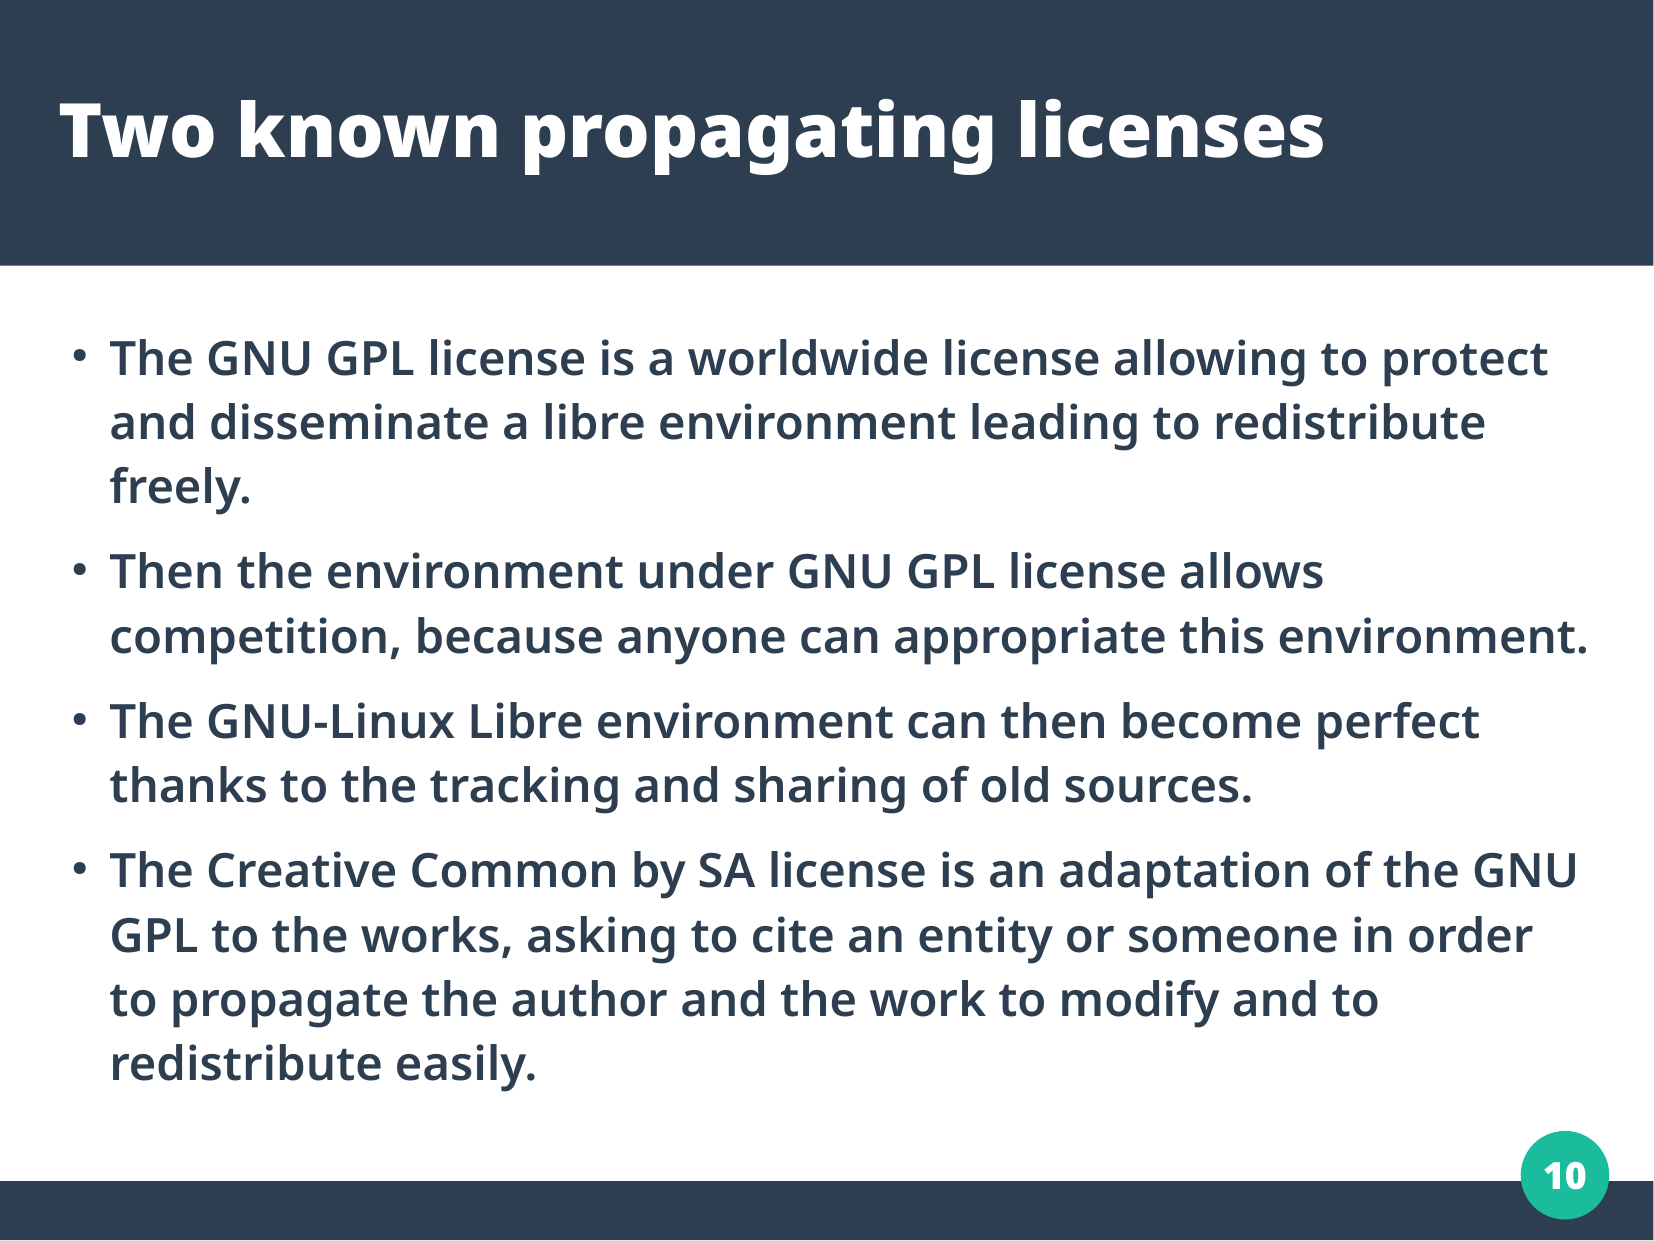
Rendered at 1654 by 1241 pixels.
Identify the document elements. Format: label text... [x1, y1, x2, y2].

list The GNU GPL license is a worldwide license allowing to protect and disseminate a libre environment leading to redistribute freely. Then the environment under GNU GPL license allows competition, because anyone can appropriate this environment. The GNU-Linux Libre environment can then become perfect thanks to the tracking and sharing of old sources. The Creative Common by SA license is an adaptation of the GNU GPL to the works, asking to cite an entity or someone in order to propagate the author and the work to modify and to redistribute easily. [59, 324, 1595, 1152]
title Two known propagating licenses [59, 49, 1595, 207]
